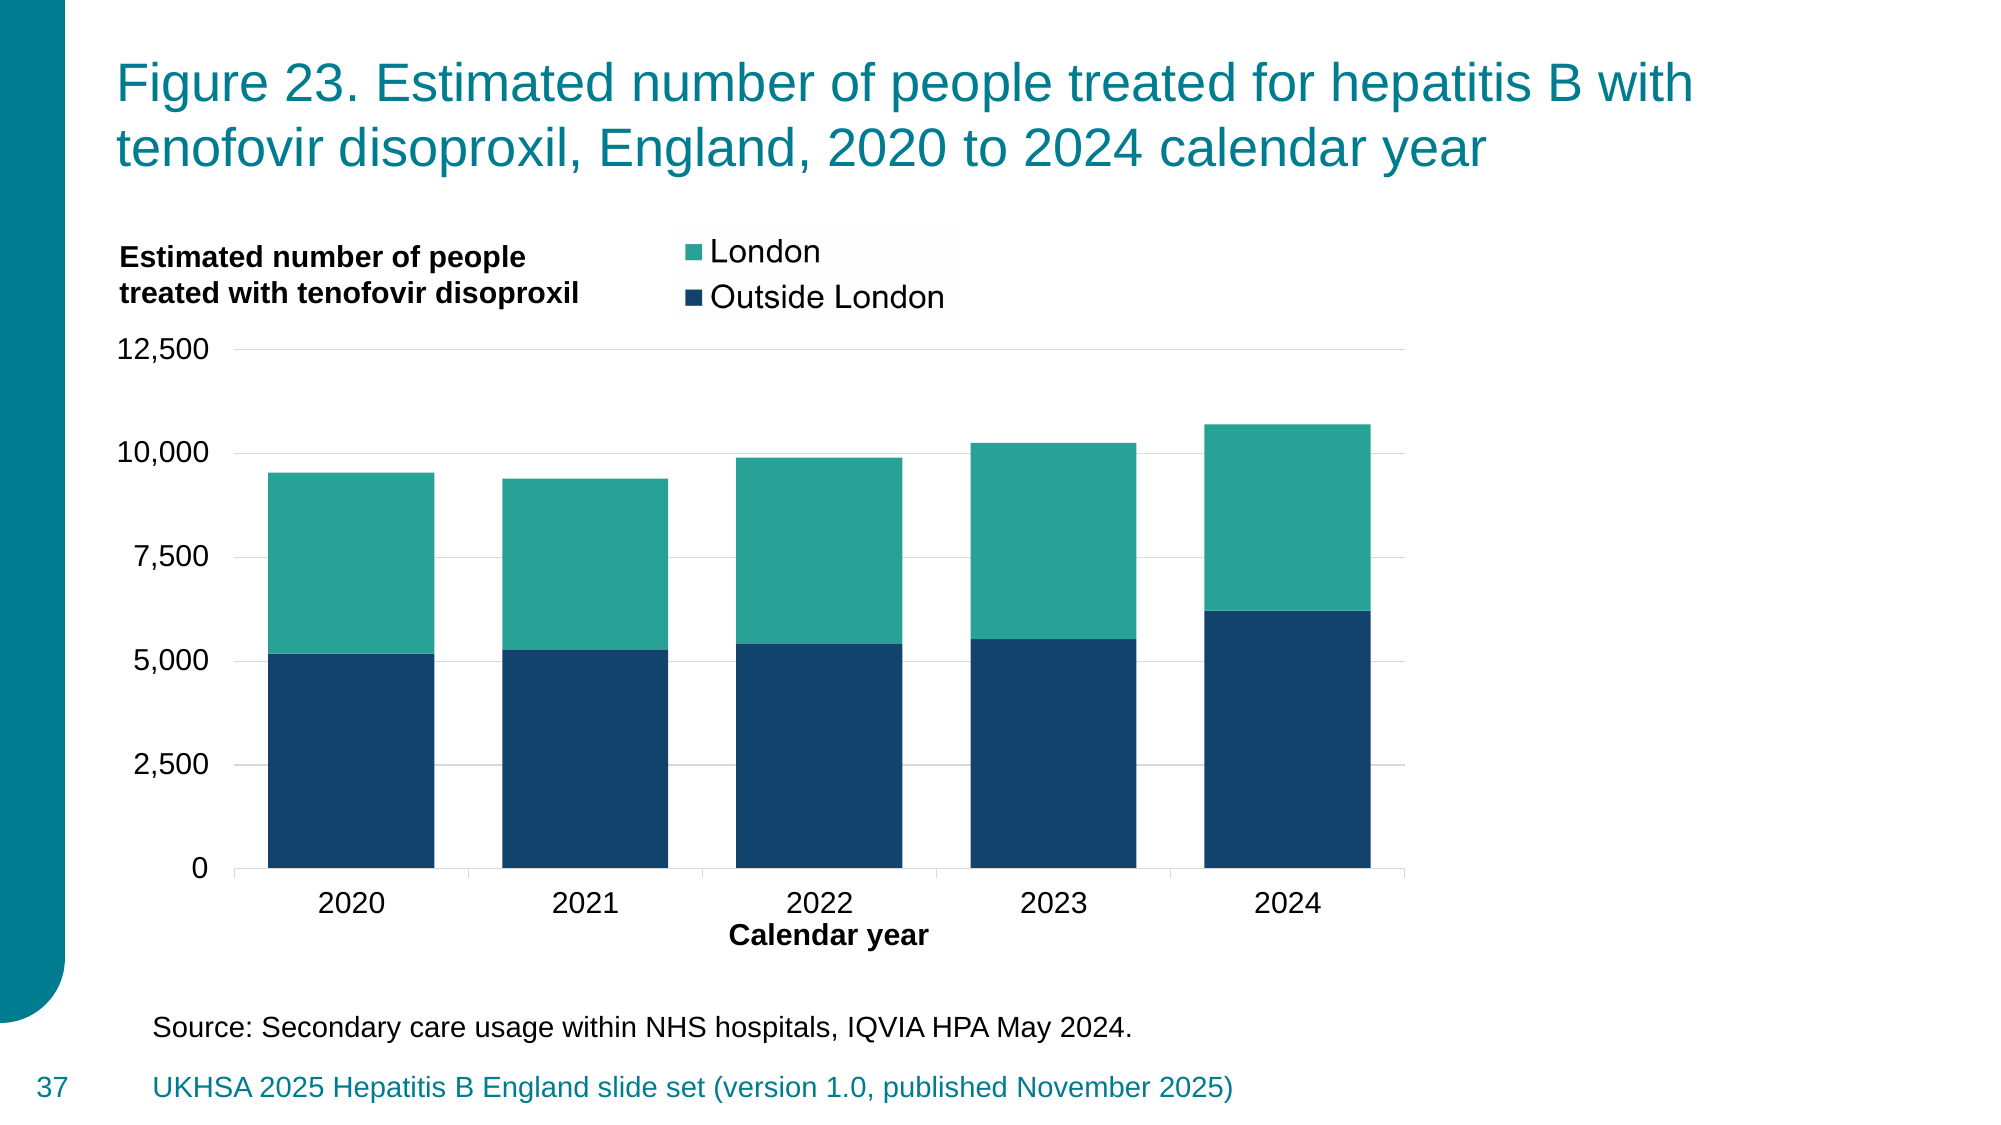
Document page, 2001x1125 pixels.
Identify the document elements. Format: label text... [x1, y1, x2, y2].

title Figure 23. Estimated number of people treated for hepatitis B with tenofovir disoproxil, England, 2020 to 2024 calendar year [101, 10, 1926, 179]
text_box Source: Secondary care usage within NHS hospitals, IQVIA HPA May 2024. [137, 1001, 1619, 1052]
text_box UKHSA 2025 Hepatitis B England slide set (version 1.0, published November 2025) [137, 1056, 1780, 1116]
text_box [21, 1056, 120, 1117]
picture [101, 182, 1429, 958]
